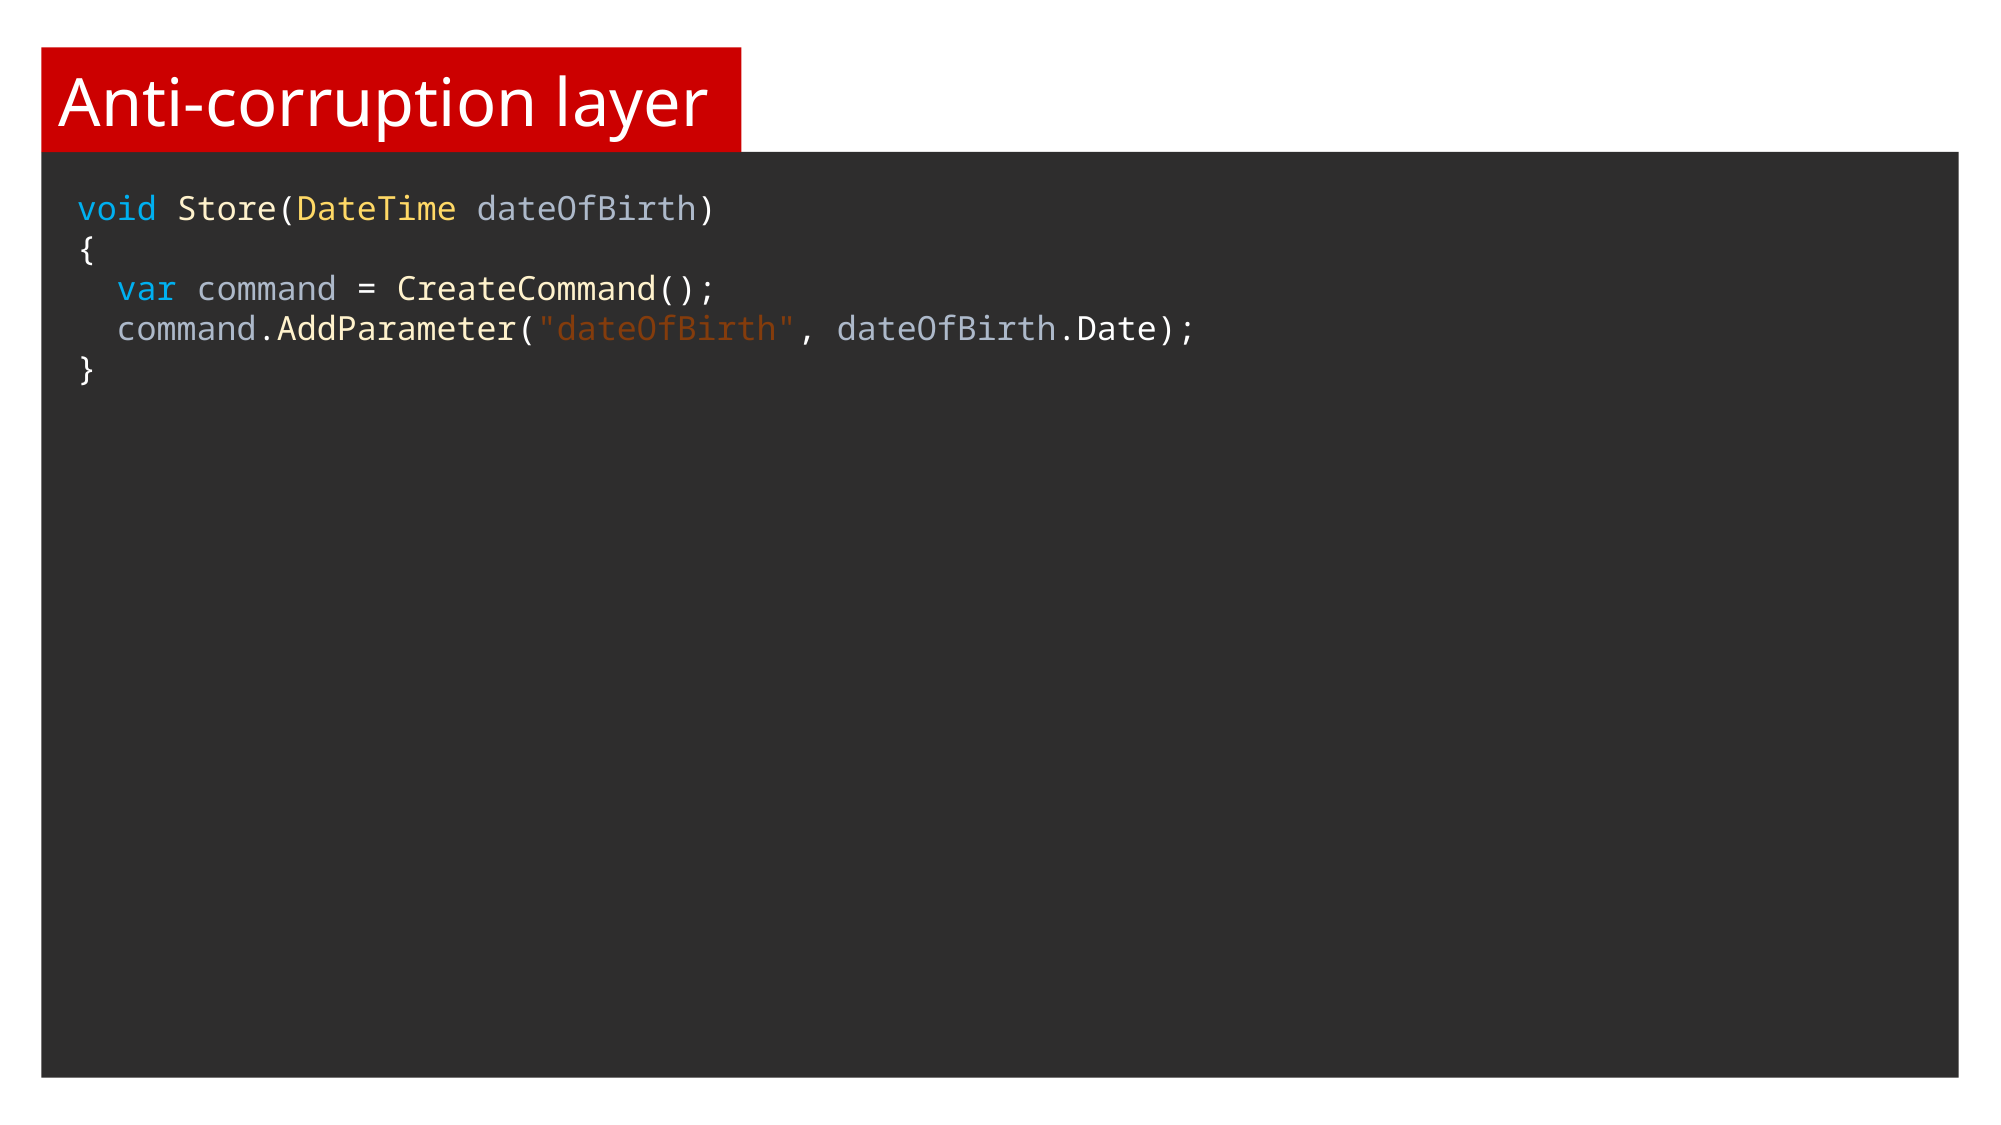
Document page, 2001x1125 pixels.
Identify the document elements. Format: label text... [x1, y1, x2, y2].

text_box void Store(DateTime dateOfBirth) { var command = CreateCommand(); command.AddParameter("dateOfBirth", dateOfBirth.Date); } [41, 152, 1602, 396]
text_box [41, 152, 1959, 1078]
text_box Anti-corruption layer [41, 47, 742, 153]
